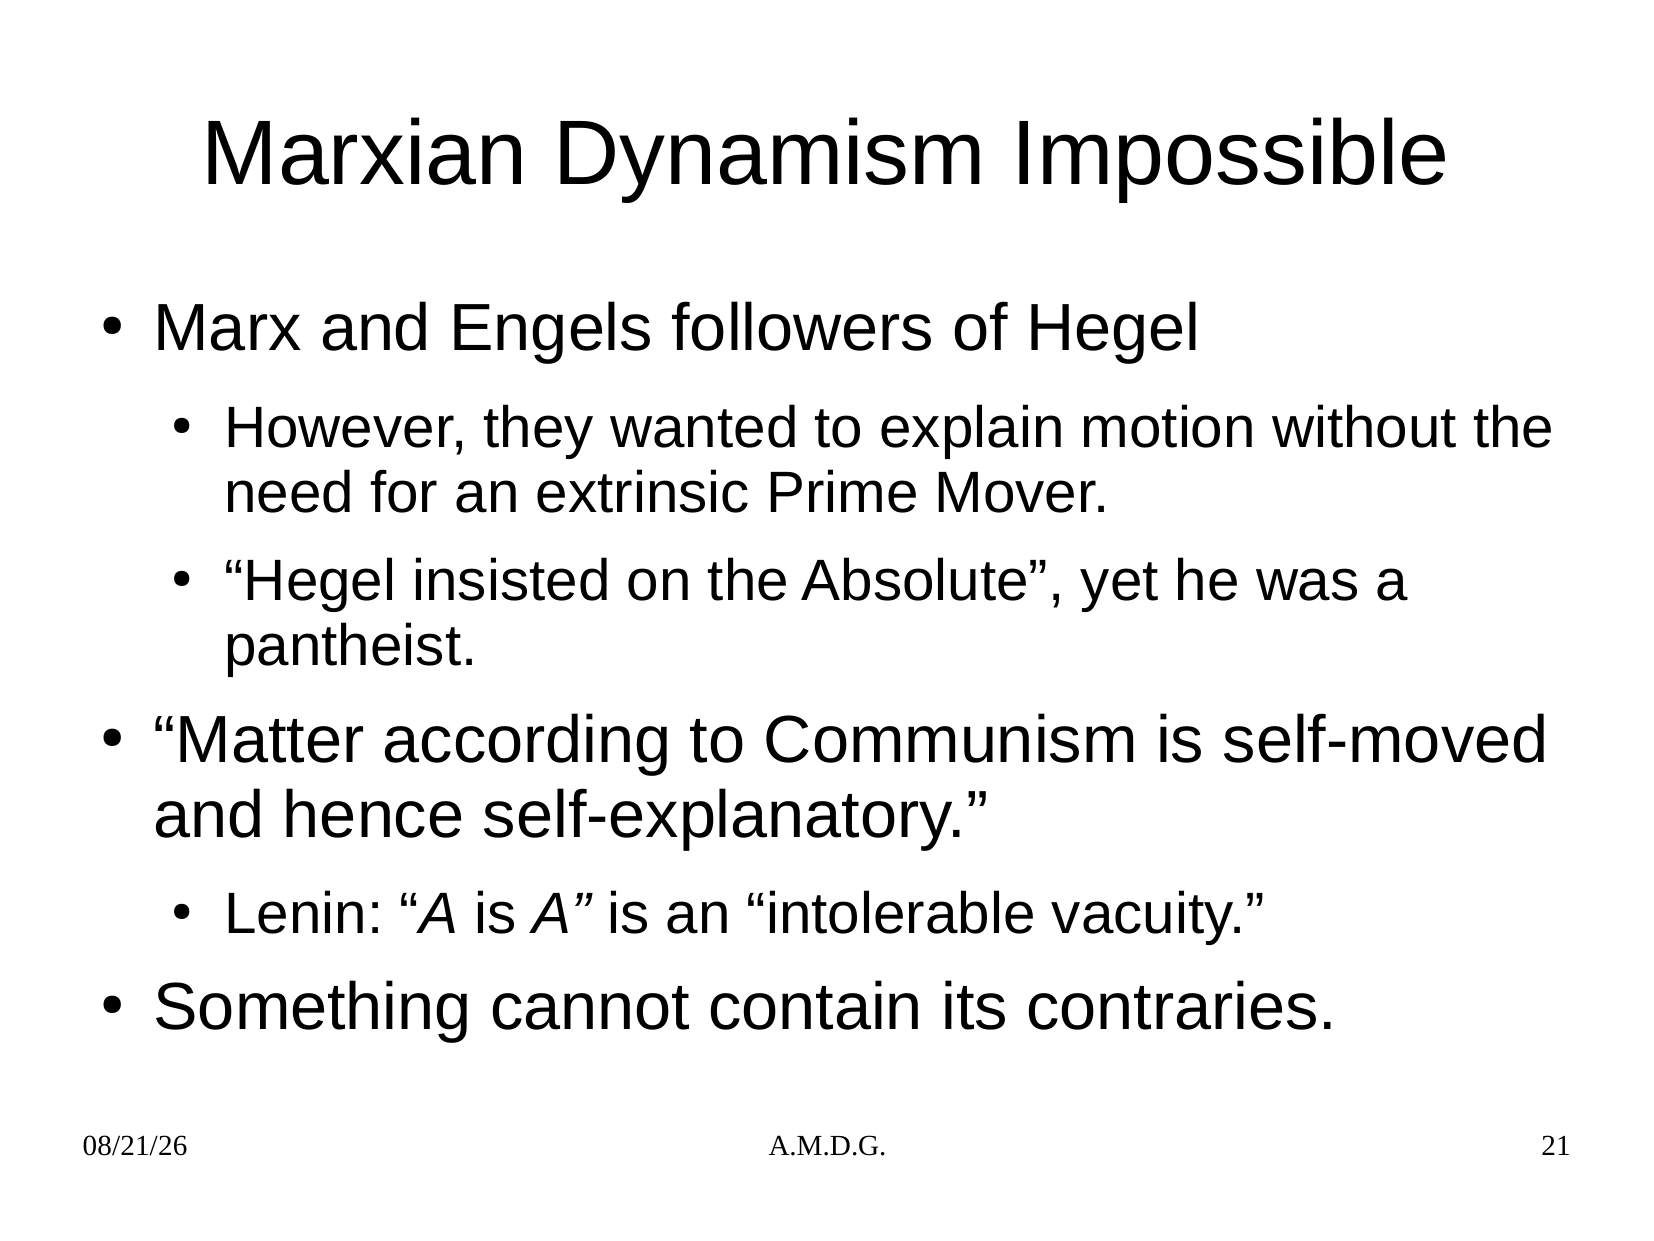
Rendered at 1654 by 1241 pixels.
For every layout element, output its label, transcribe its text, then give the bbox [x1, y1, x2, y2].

title Marxian Dynamism Impossible [82, 49, 1571, 257]
list Marx and Engels followers of Hegel However, they wanted to explain motion without the need for an extrinsic Prime Mover. “Hegel insisted on the Absolute”, yet he was a pantheist. “Matter according to Communism is self-moved and hence self-explanatory.” Lenin: “A is A” is an “intolerable vacuity.” Something cannot contain its contraries. [82, 290, 1571, 1109]
